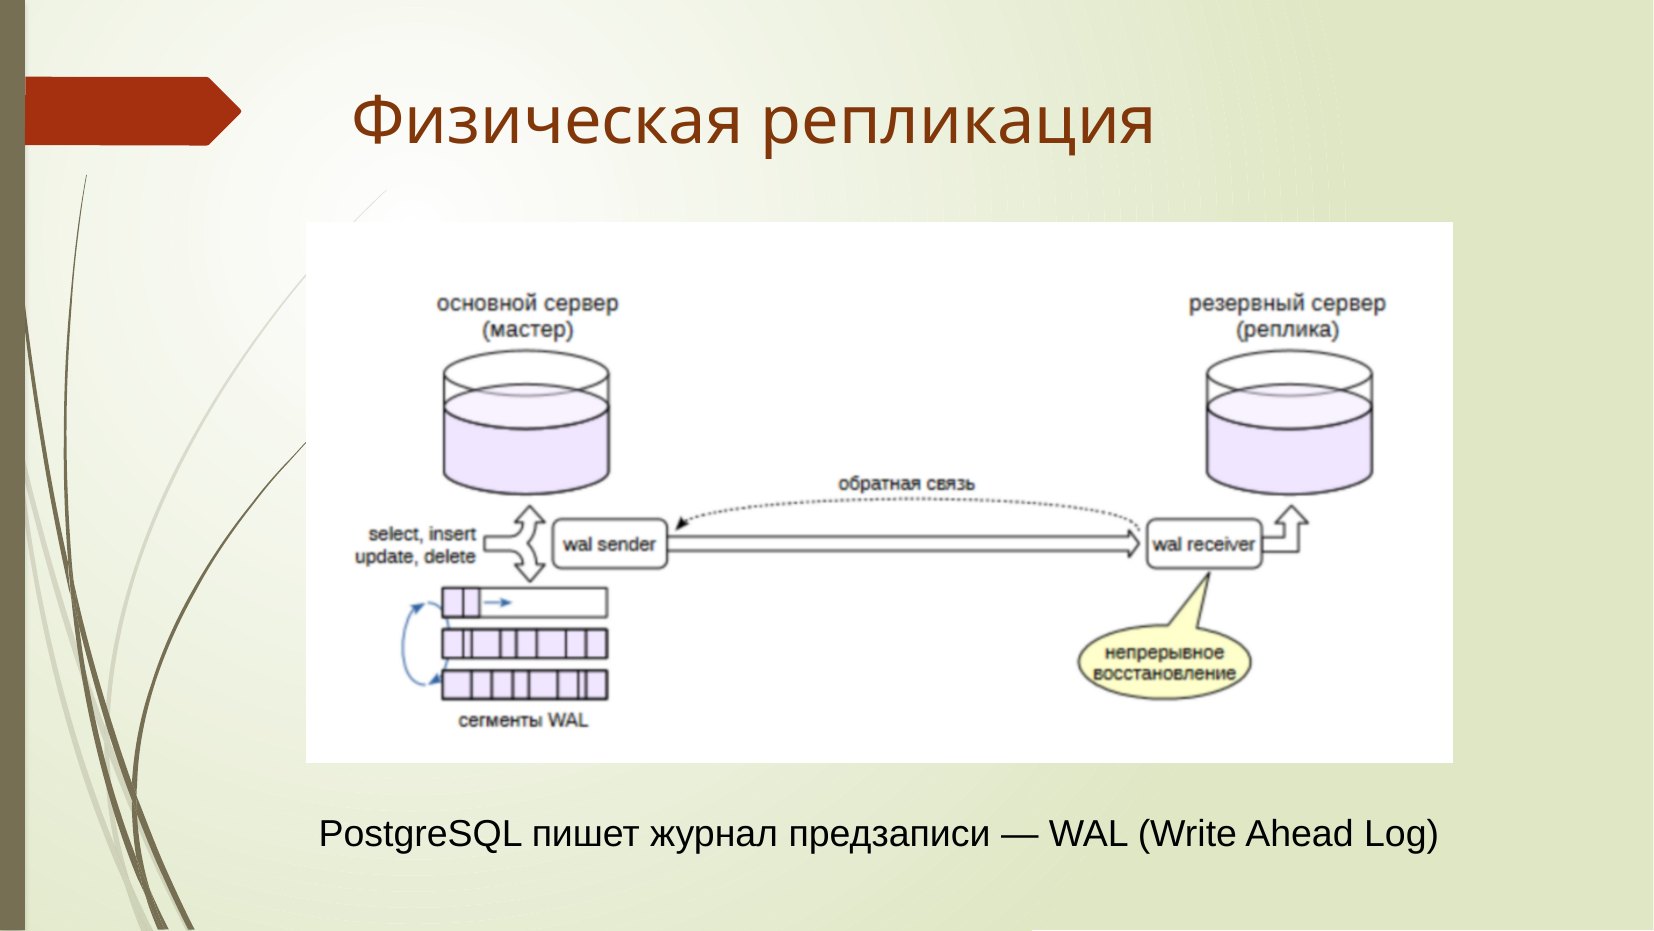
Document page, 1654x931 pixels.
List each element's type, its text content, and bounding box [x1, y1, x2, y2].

title Физическая репликация [351, 40, 1561, 196]
picture [306, 222, 1453, 763]
text_box PostgreSQL пишет журнал предзаписи — WAL (Write Ahead Log) [303, 805, 1542, 863]
